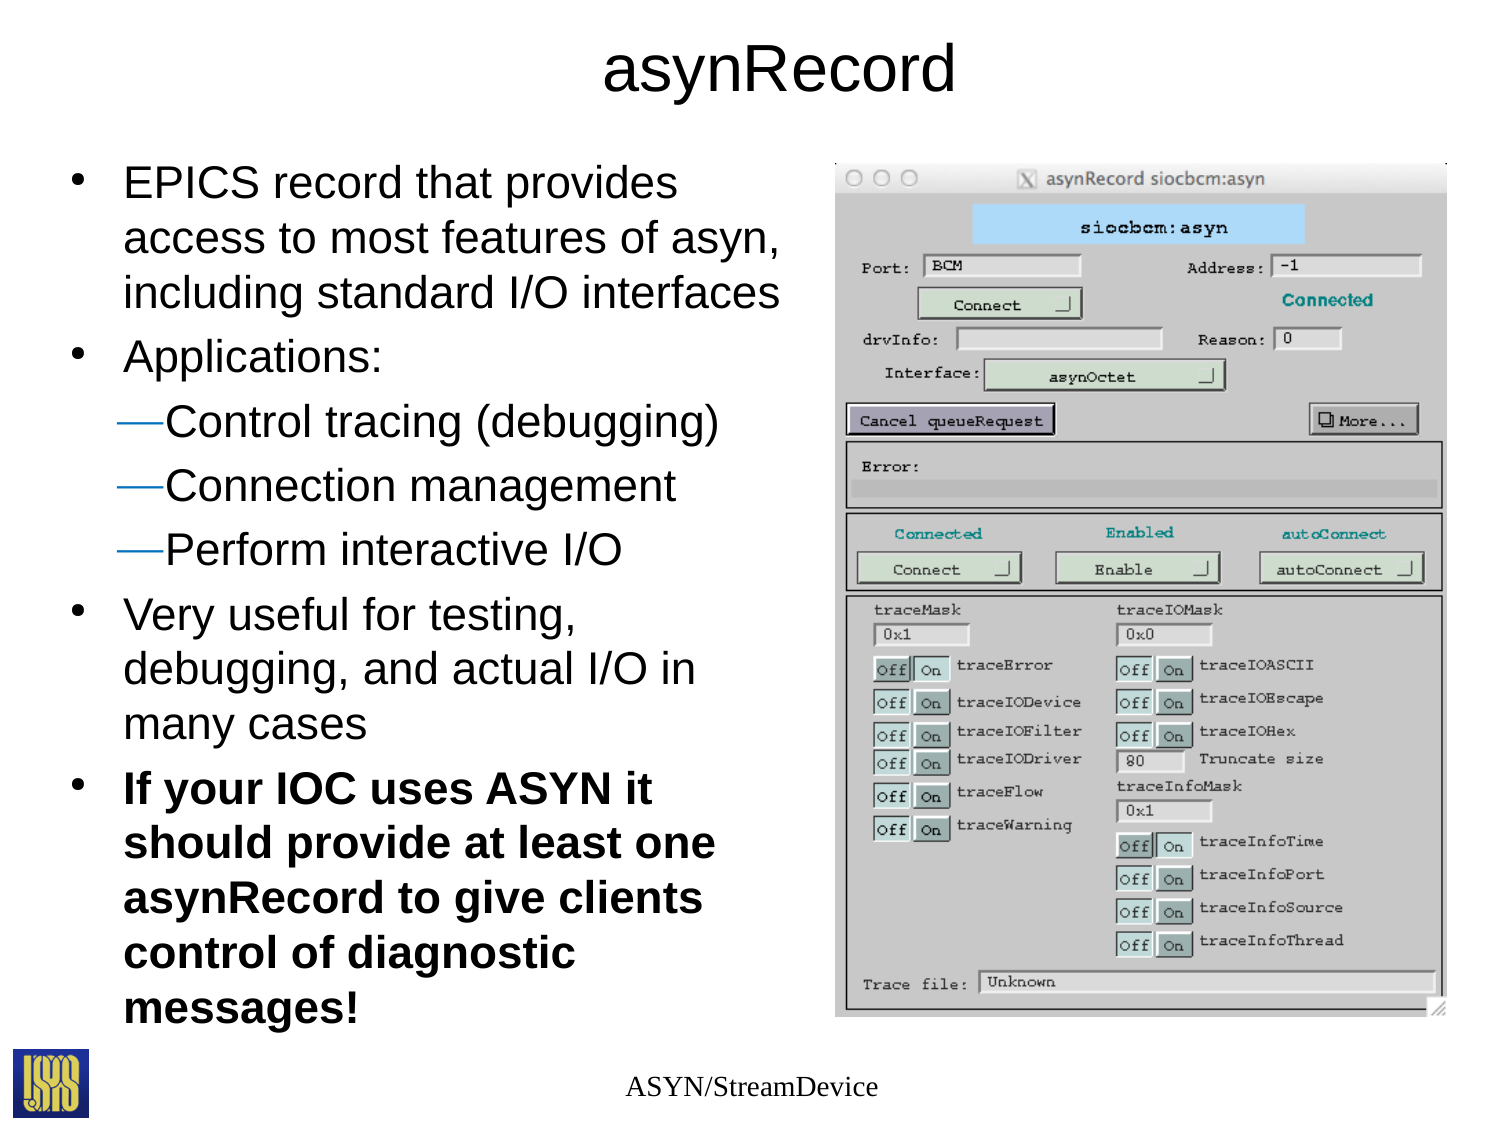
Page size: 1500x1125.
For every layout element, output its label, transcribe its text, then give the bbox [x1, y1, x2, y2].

picture [835, 163, 1447, 1018]
picture [13, 1049, 89, 1118]
title asynRecord [125, 24, 1401, 113]
list EPICS record that provides access to most features of asyn, including standard I/O interfaces Applications: Control tracing (debugging) Connection management Perform interactive I/O Very useful for testing, debugging, and actual I/O in many cases If your IOC uses ASYN it should provide at least one asynRecord to give clients control of diagnostic messages! [37, 145, 801, 1042]
